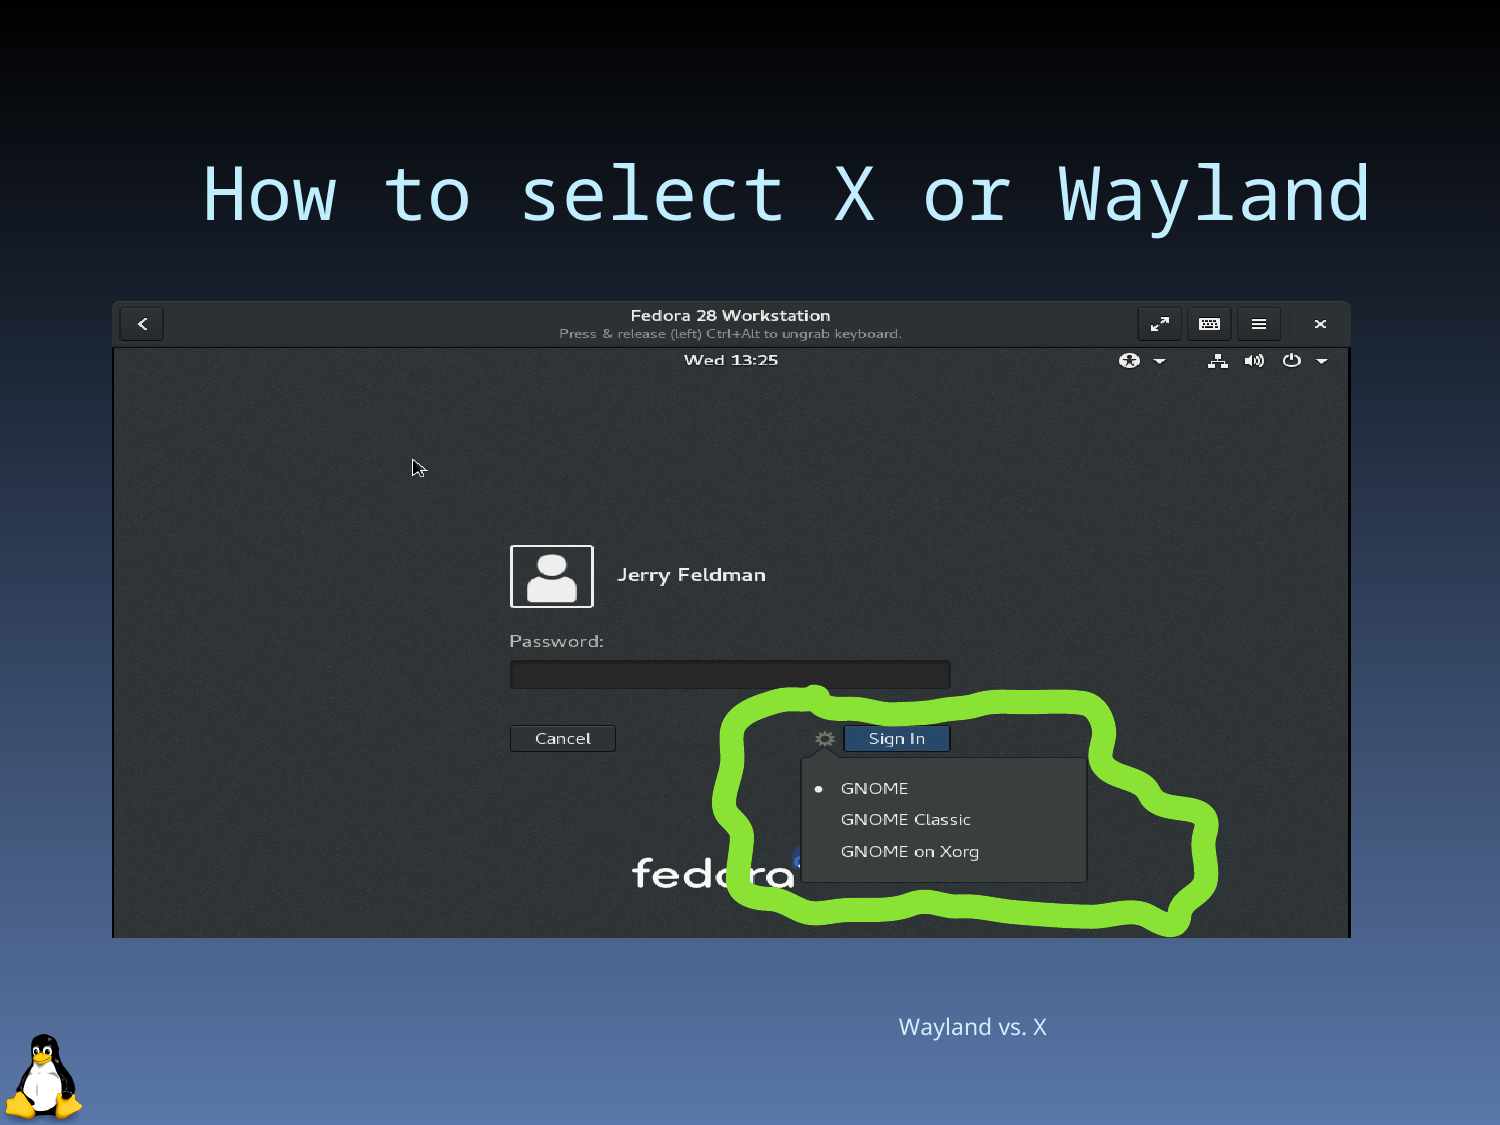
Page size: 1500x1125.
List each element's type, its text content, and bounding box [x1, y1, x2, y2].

picture [736, 712, 1194, 911]
title How to select X or Wayland [149, 84, 1425, 299]
picture [112, 301, 1351, 938]
picture [0, 1034, 82, 1125]
